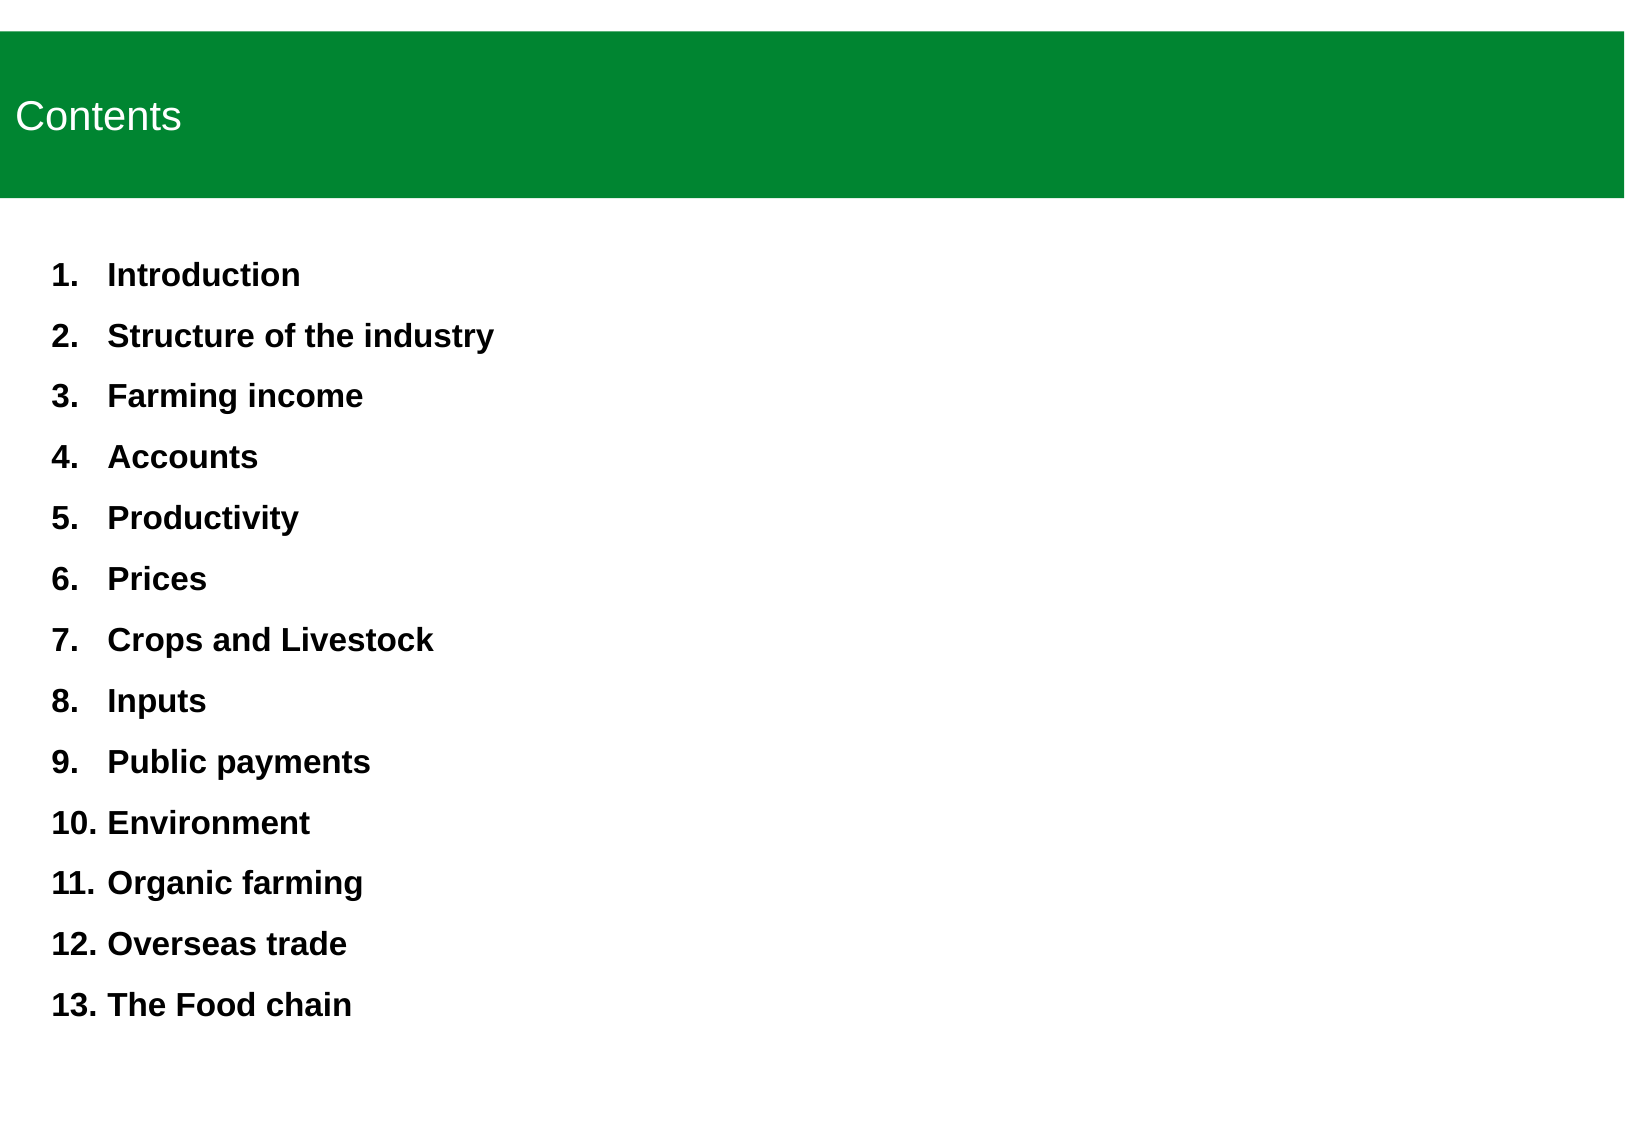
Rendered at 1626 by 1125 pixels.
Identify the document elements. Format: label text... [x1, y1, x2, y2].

text_box Contents [0, 31, 1625, 199]
text_box Introduction Structure of the industry Farming income Accounts Productivity Prices Crops and Livestock Inputs Public payments Environment Organic farming Overseas trade The Food chain [36, 249, 627, 1108]
